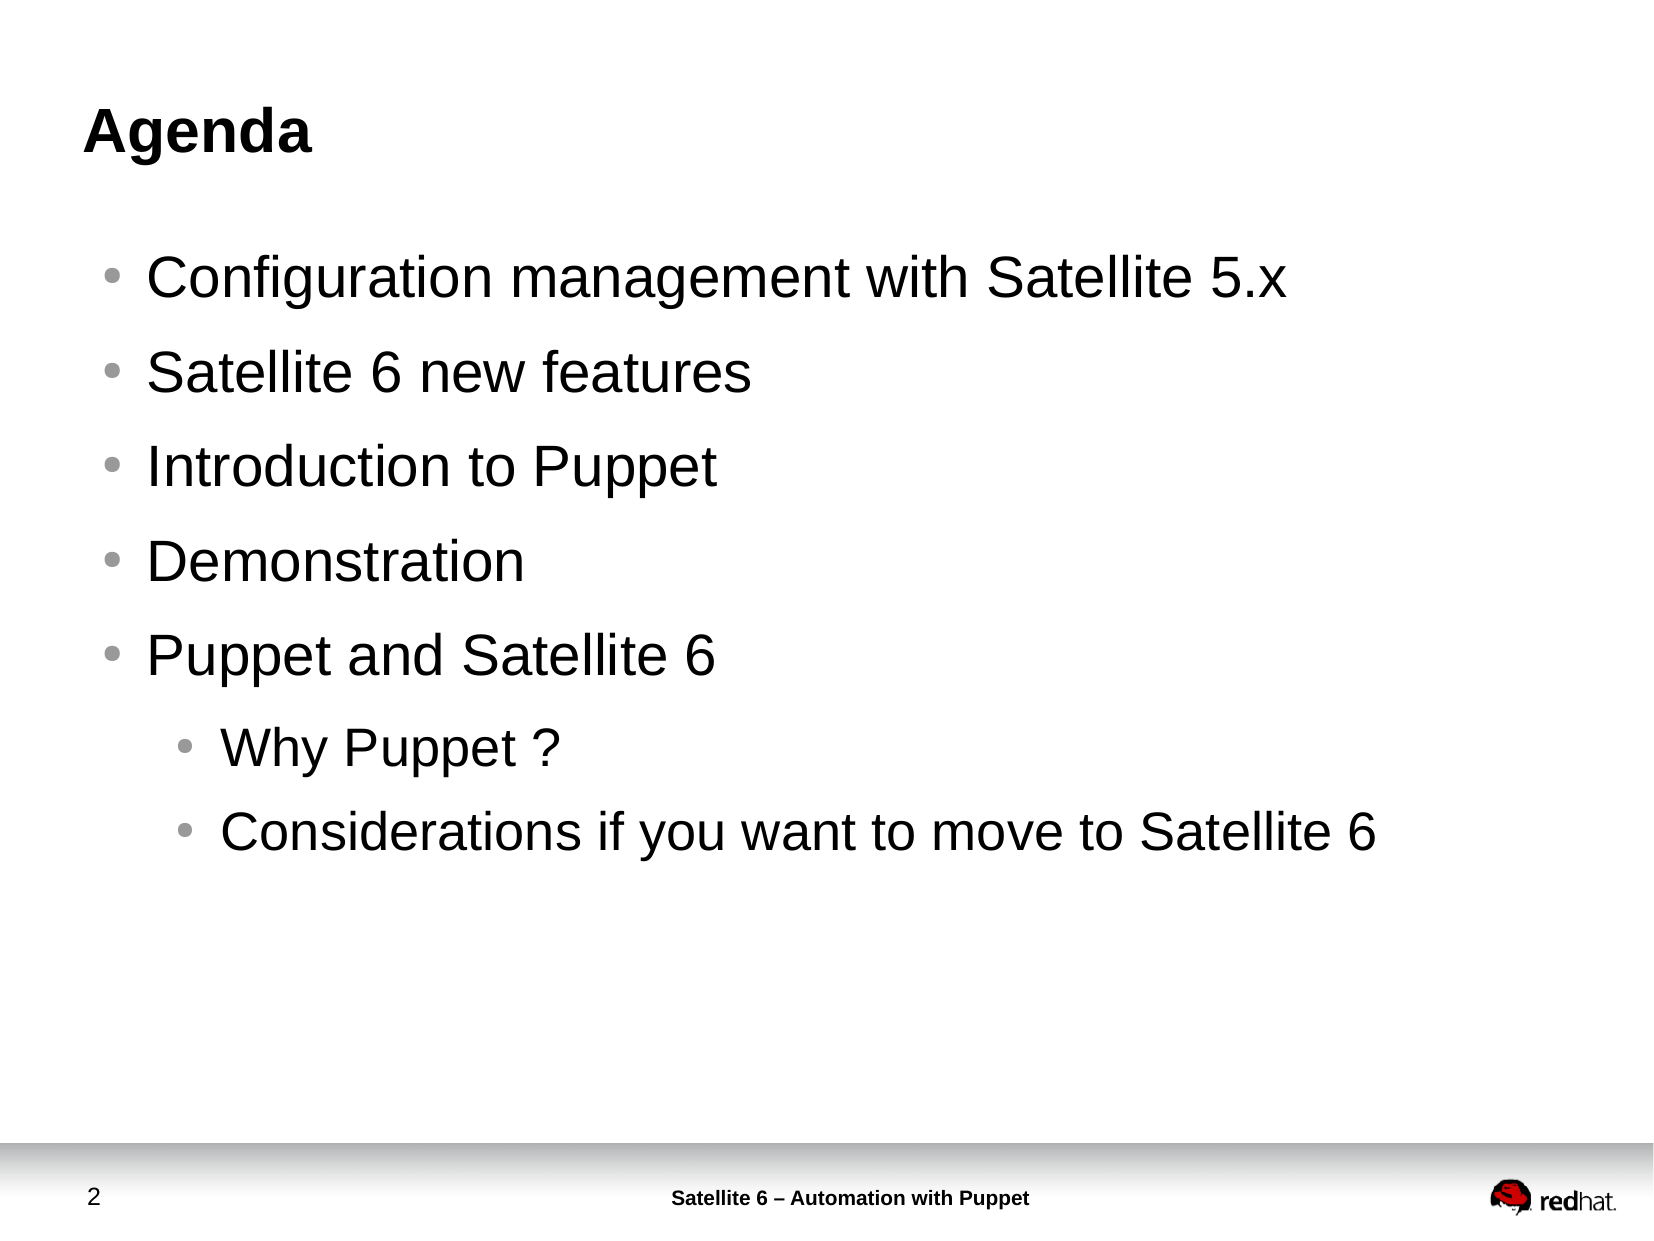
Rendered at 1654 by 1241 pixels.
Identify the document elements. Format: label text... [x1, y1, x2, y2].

picture [0, 1143, 1654, 1241]
title Agenda [82, 37, 1571, 226]
list Configuration management with Satellite 5.x Satellite 6 new features Introduction to Puppet Demonstration Puppet and Satellite 6 Why Puppet ? Considerations if you want to move to Satellite 6 [86, 244, 1576, 1039]
